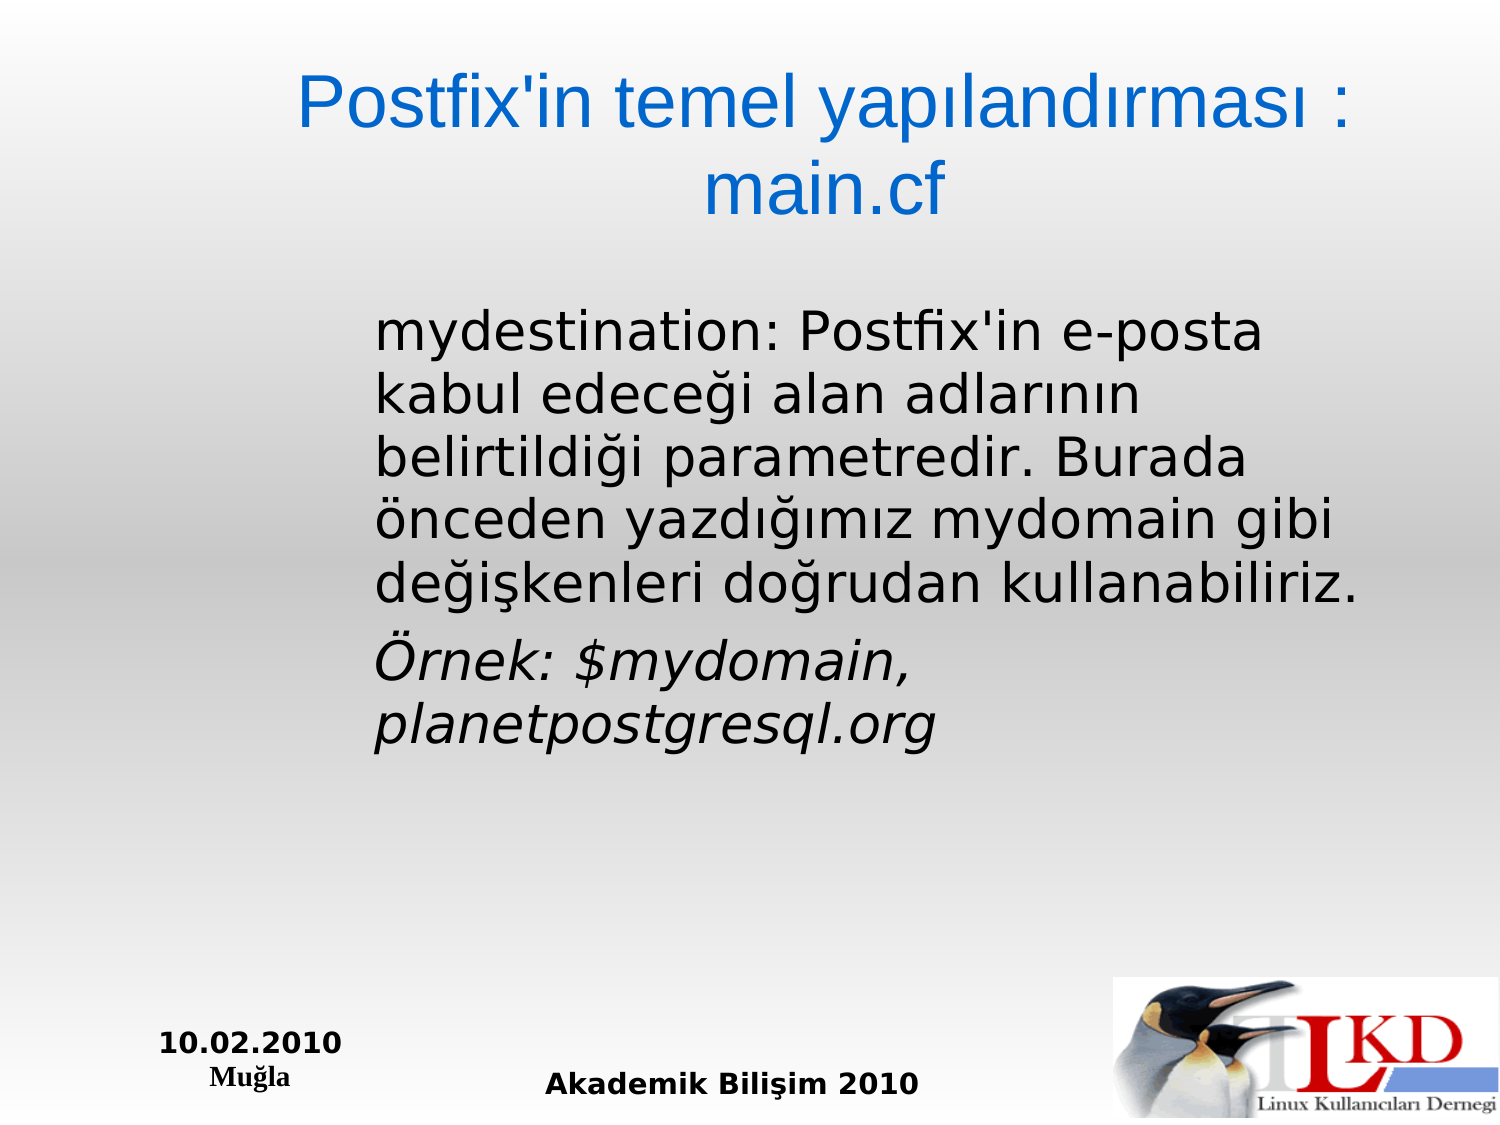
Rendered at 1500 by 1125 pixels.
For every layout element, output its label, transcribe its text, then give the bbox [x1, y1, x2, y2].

list mydestination: Postfix'in e-posta kabul edeceği alan adlarının belirtildiği parametredir. Burada önceden yazdığımız mydomain gibi değişkenleri doğrudan kullanabiliriz. Örnek: $mydomain, planetpostgresql.org [224, 299, 1425, 975]
title Postfix'in temel yapılandırması : main.cf [224, 49, 1425, 238]
picture [1113, 977, 1499, 1118]
